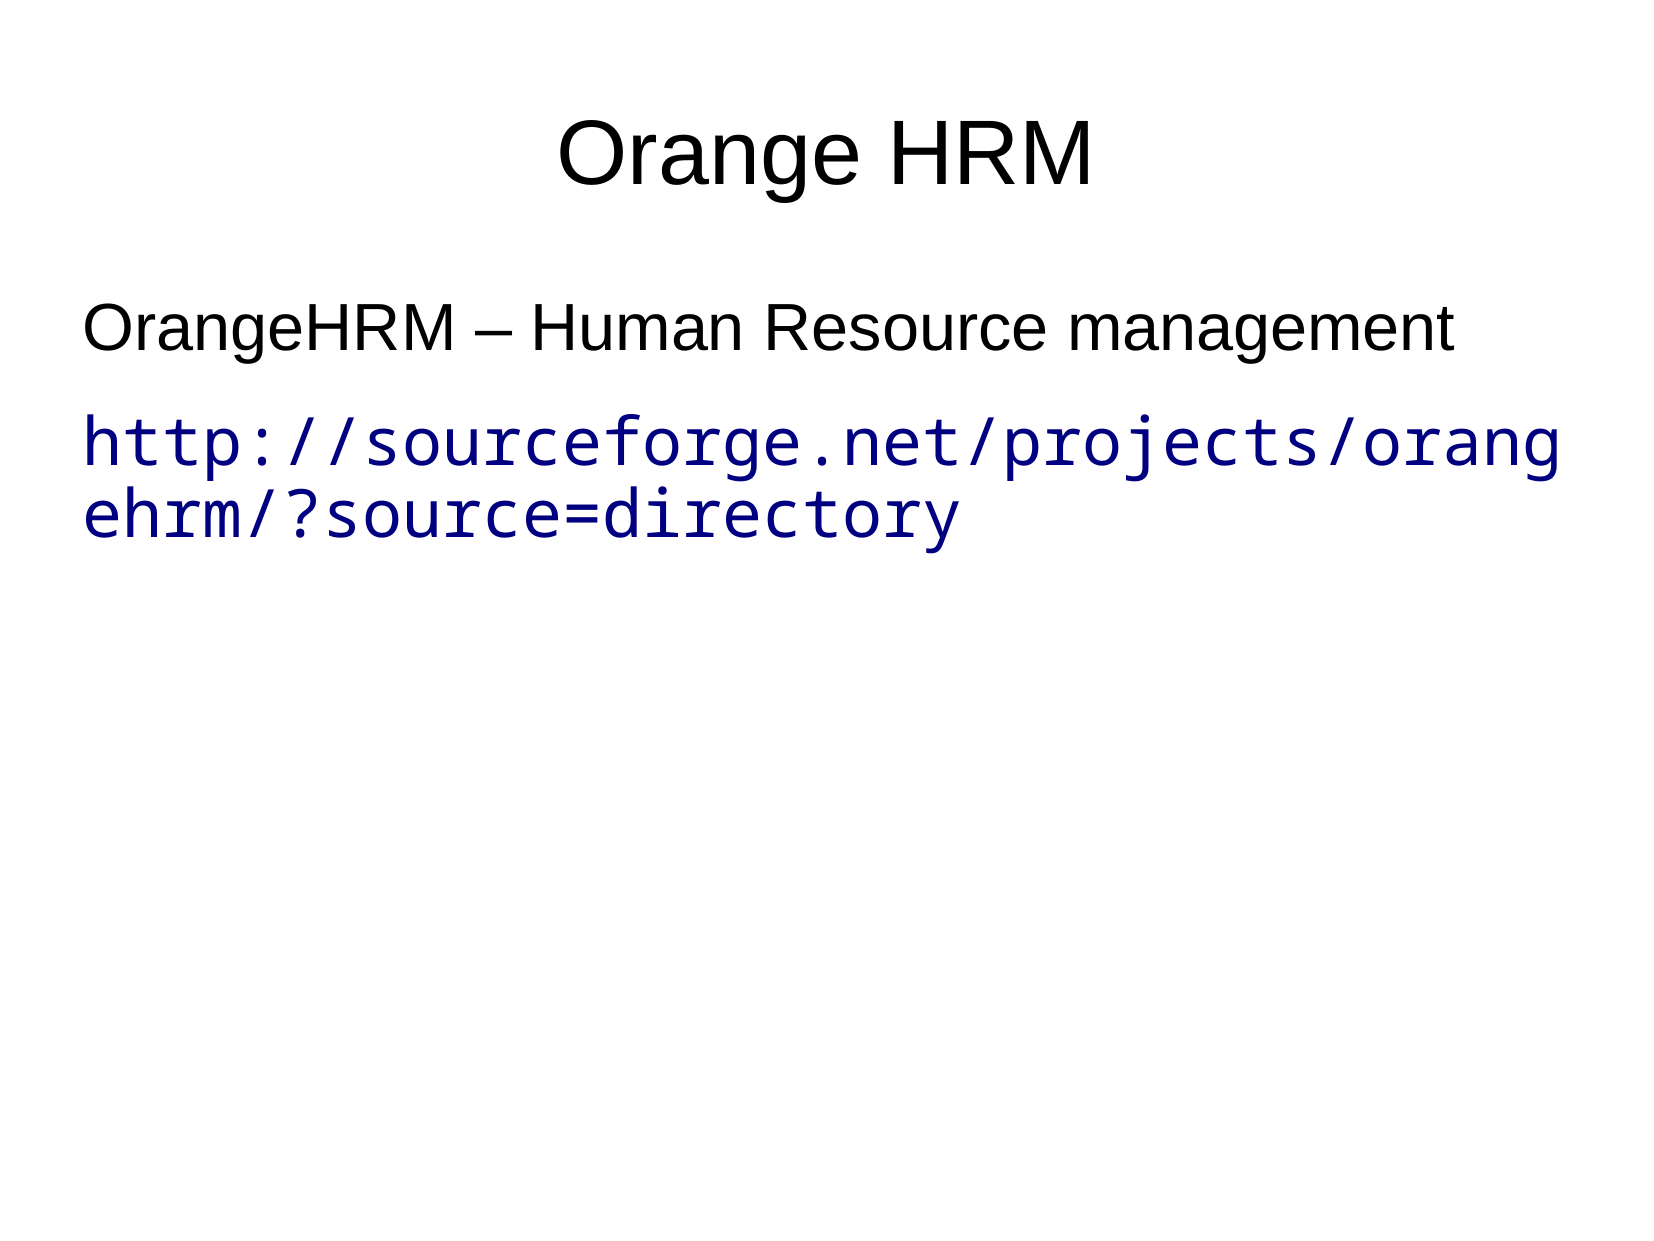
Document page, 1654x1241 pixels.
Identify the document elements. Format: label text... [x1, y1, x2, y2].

list OrangeHRM – Human Resource management http://sourceforge.net/projects/orangehrm/?source=directory [82, 290, 1571, 1010]
title Orange HRM [82, 49, 1571, 257]
